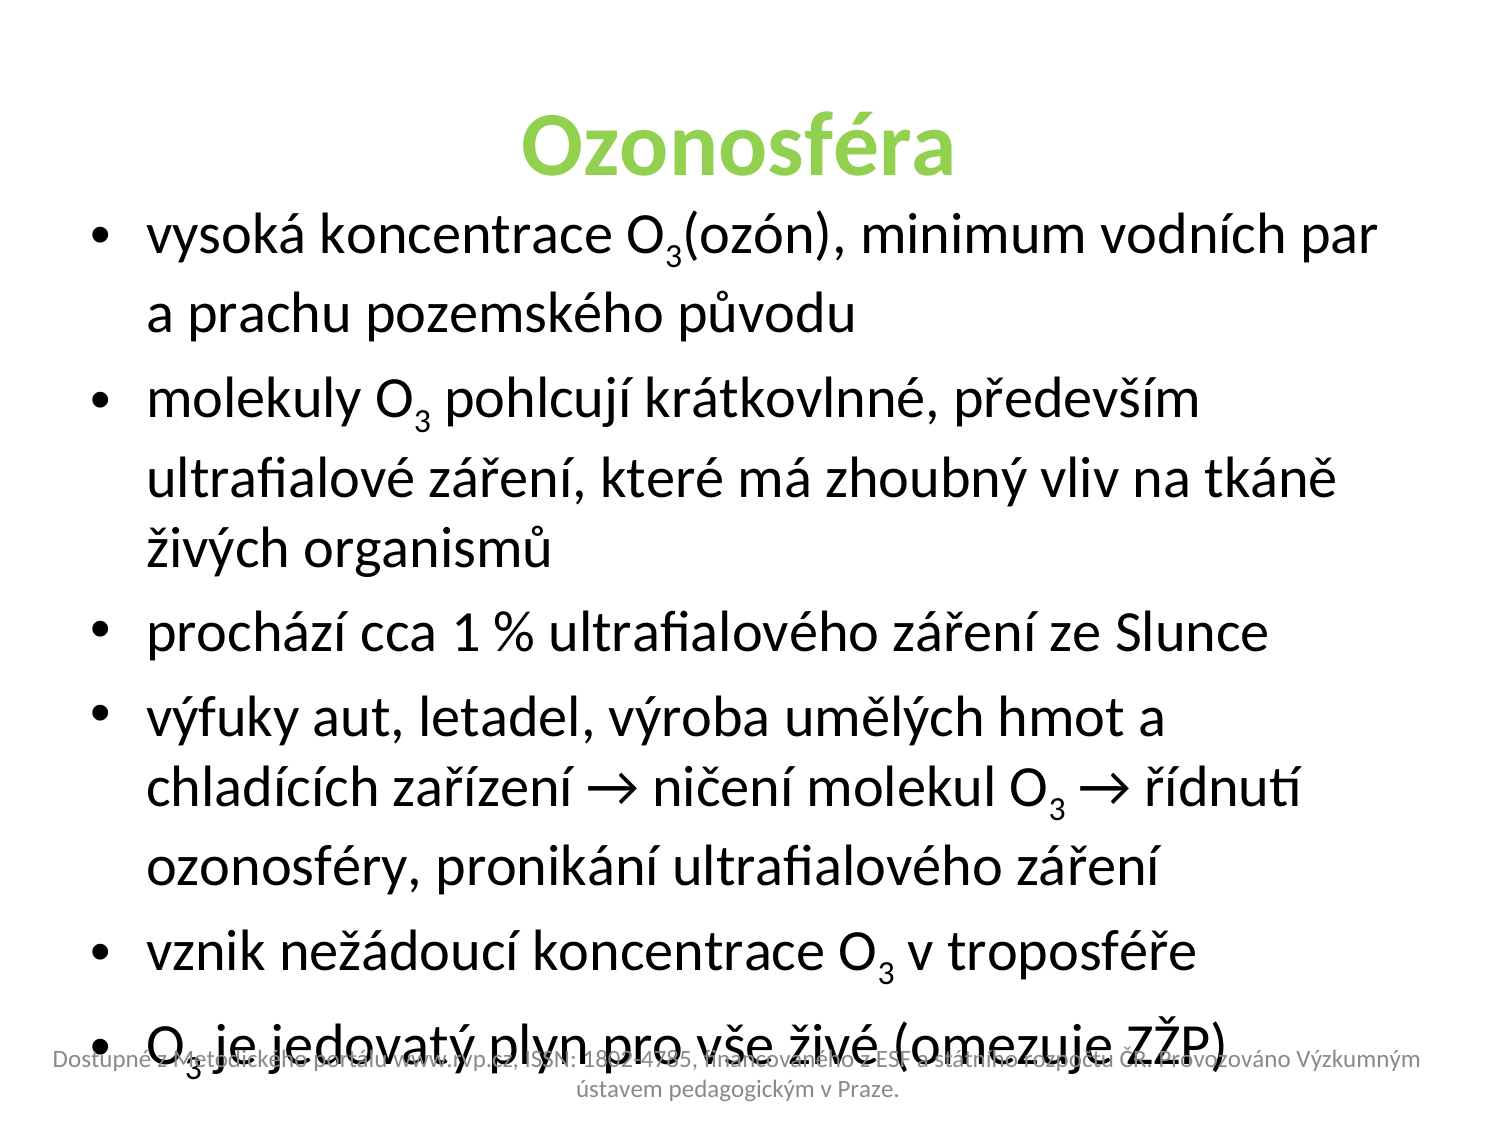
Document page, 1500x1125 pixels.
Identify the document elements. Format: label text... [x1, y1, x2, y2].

title Ozonosféra [75, 45, 1426, 187]
text_box Dostupné z Metodického portálu www.rvp.cz, ISSN: 1802-4785, financovaného z ESF a státního rozpočtu ČR. Provozováno Výzkumným ústavem pedagogickým v Praze. [23, 1042, 1454, 1103]
list vysoká koncentrace O3(ozón), minimum vodních par a prachu pozemského původu molekuly O3 pohlcují krátkovlnné, především ultrafialové záření, které má zhoubný vliv na tkáně živých organismů prochází cca 1 % ultrafialového záření ze Slunce výfuky aut, letadel, výroba umělých hmot a chladících zařízení → ničení molekul O3 → řídnutí ozonosféry, pronikání ultrafialového záření vznik nežádoucí koncentrace O3 v troposféře O3 je jedovatý plyn pro vše živé (omezuje ZŽP) [75, 187, 1426, 1042]
